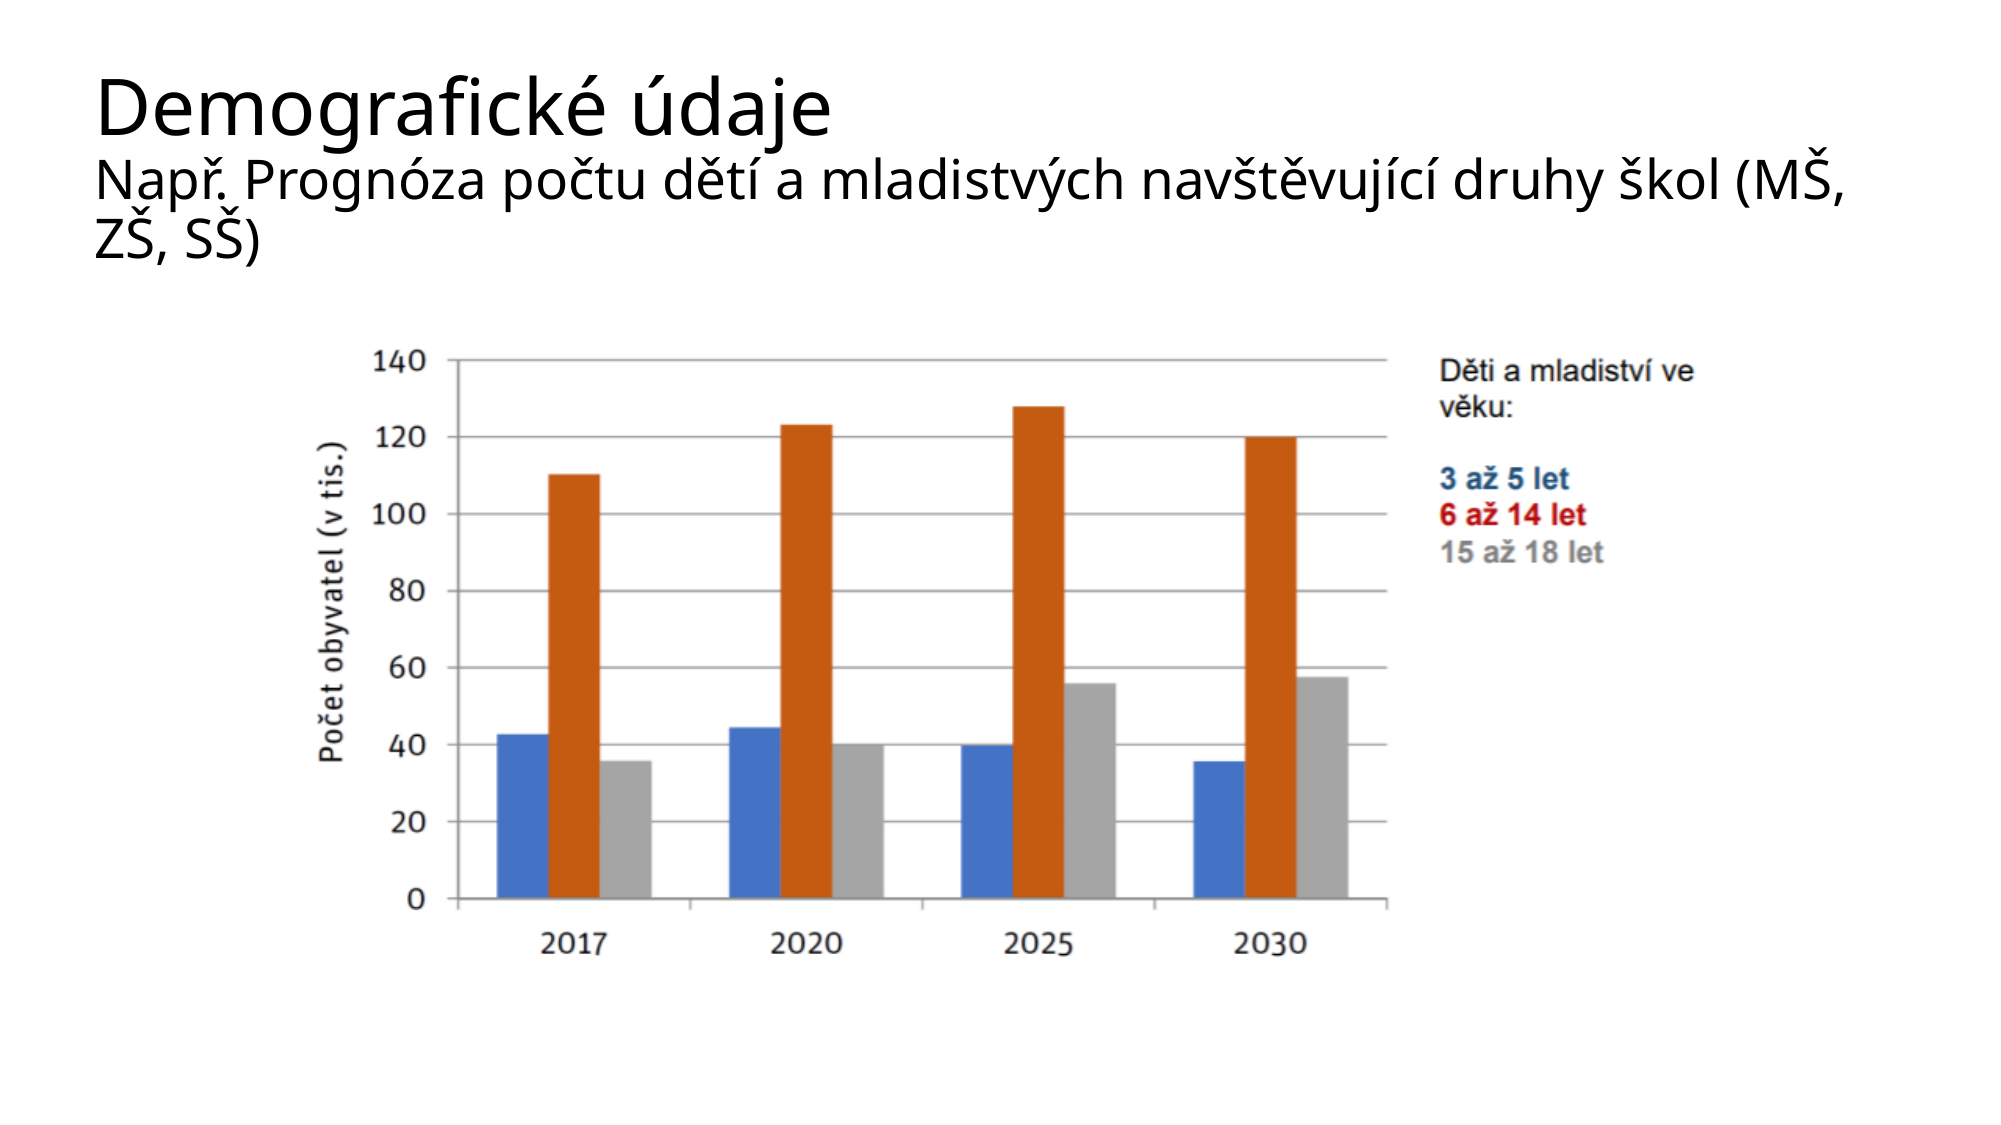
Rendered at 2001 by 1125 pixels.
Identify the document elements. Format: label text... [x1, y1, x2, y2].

title Demografické údaje Např. Prognóza počtu dětí a mladistvých navštěvující druhy škol (MŠ, ZŠ, SŠ) [79, 59, 1886, 278]
picture [270, 322, 1730, 991]
